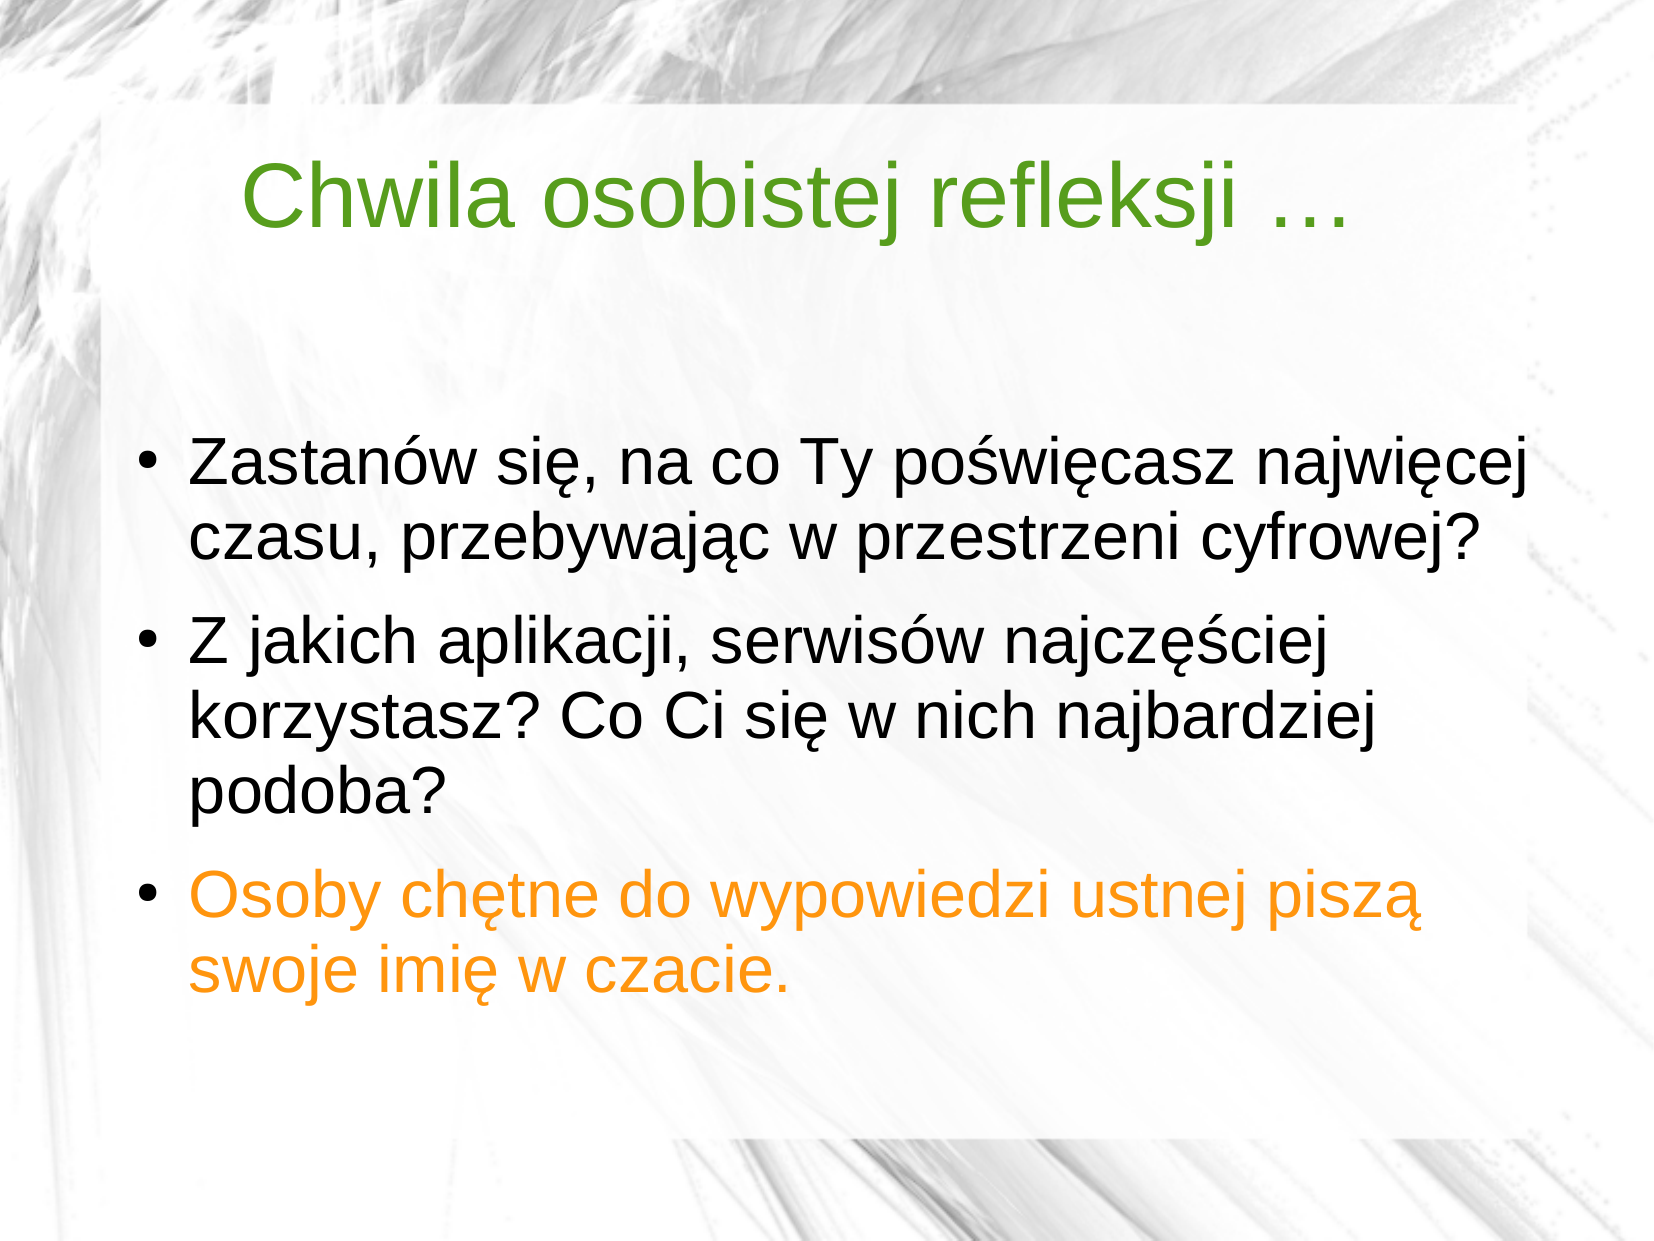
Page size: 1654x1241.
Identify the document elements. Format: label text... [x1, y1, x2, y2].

picture [0, 0, 1654, 1241]
title Chwila osobistej refleksji … [118, 112, 1506, 281]
list Zastanów się, na co Ty poświęcasz najwięcej czasu, przebywając w przestrzeni cyfrowej? Z jakich aplikacji, serwisów najczęściej korzystasz? Co Ci się w nich najbardziej podoba? Osoby chętne do wypowiedzi ustnej piszą swoje imię w czacie. [118, 319, 1571, 1007]
